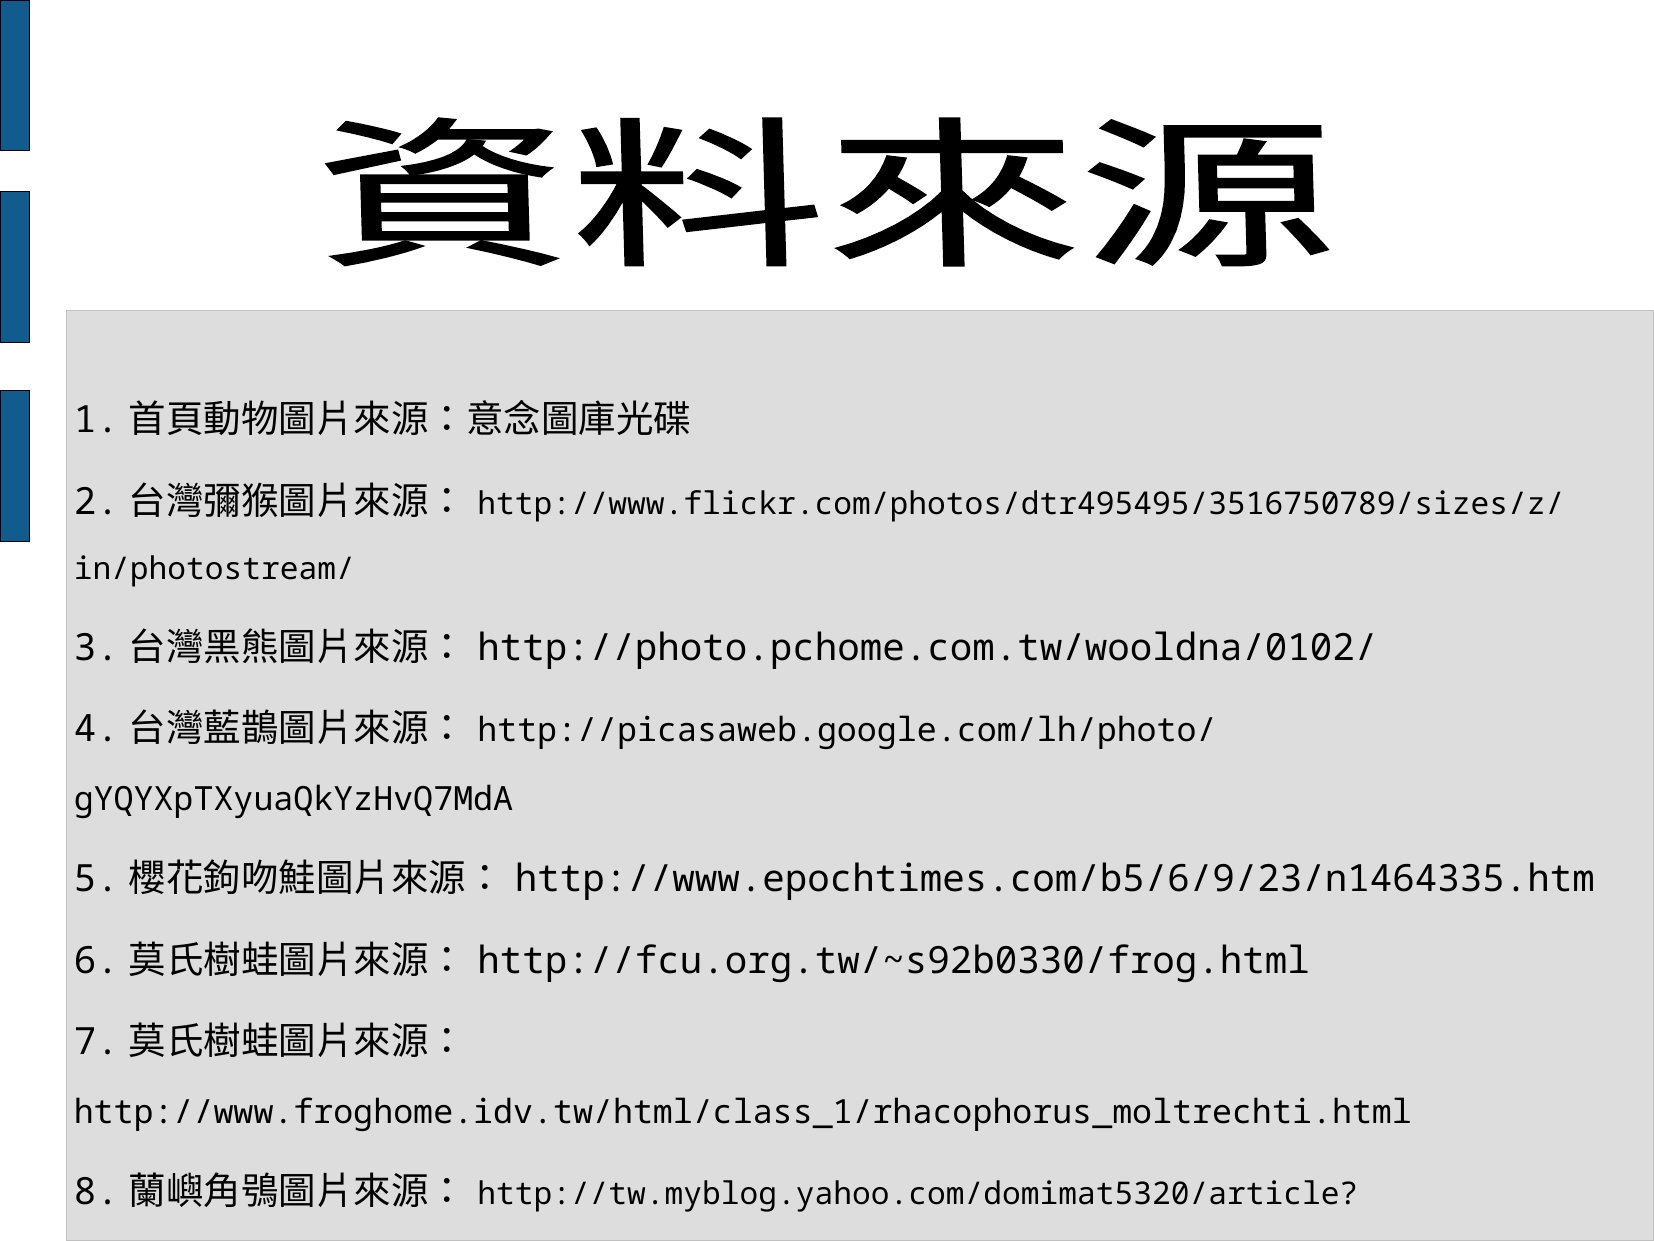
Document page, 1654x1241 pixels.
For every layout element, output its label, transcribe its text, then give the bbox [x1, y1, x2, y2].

text_box 資料來源 [1136, 125, 1321, 266]
text_box 資料來源 [836, 118, 1073, 266]
text_box 資料來源 [683, 118, 818, 266]
text_box 資料來源 [337, 121, 401, 144]
text_box 資料來源 [1281, 218, 1329, 255]
text_box 資料來源 [688, 169, 741, 198]
text_box 資料來源 [841, 155, 926, 214]
text_box 資料來源 [1096, 204, 1150, 264]
text_box 資料來源 [582, 128, 613, 167]
text_box 資料來源 [1198, 139, 1314, 266]
text_box 資料來源 [360, 118, 558, 266]
text_box 資料來源 [579, 118, 683, 266]
text_box 資料來源 [648, 127, 682, 167]
text_box 資料來源 [330, 241, 424, 266]
text_box 資料來源 [1100, 119, 1155, 147]
text_box 資料來源 [1179, 219, 1227, 257]
text_box 1.首頁動物圖片來源：意念圖庫光碟 2.台灣彌猴圖片來源：http://www.flickr.com/photos/dtr495495/3516750789/sizes/z/in/photostream/ 3.台灣黑熊圖片來源：http://photo.pchome.com.tw/wooldna/0102/ 4.台灣藍鵲圖片來源：http://picasaweb.google.com/lh/photo/gYQYXpTXyuaQkYzHvQ7MdA 5.櫻花鉤吻鮭圖片來源：http://www.epochtimes.com/b5/6/9/23/n1464335.htm 6.莫氏樹蛙圖片來源：http://fcu.org.tw/~s92b0330/frog.html 7.莫氏樹蛙圖片來源：http://www.froghome.idv.tw/html/class_1/rhacophorus_moltrechti.html 8.蘭嶼角鴞圖片來源：http://tw.myblog.yahoo.com/domimat5320/article?mid=303&prev=304&next=250 9.蘭嶼角鴞圖片來源：http://resort.tcc.gov.tw/bird/bird12202.htm 10.台灣蝴蝶圖片來源：http://www.epochtimes.com/b5/6/4/12/n1285371.htm 11.台灣玉山圖片來源：http://zh.wikipedia.org/zh-tw/File:Mount_Yu_Shan_-_Taiwan.jpg 12.蝴蝶動畫圖片來源：http://www.loxa.edu.tw/ [59, 354, 1654, 1205]
text_box 資料來源 [1089, 162, 1144, 189]
text_box 資料來源 [326, 150, 401, 175]
text_box 資料來源 [700, 129, 751, 159]
